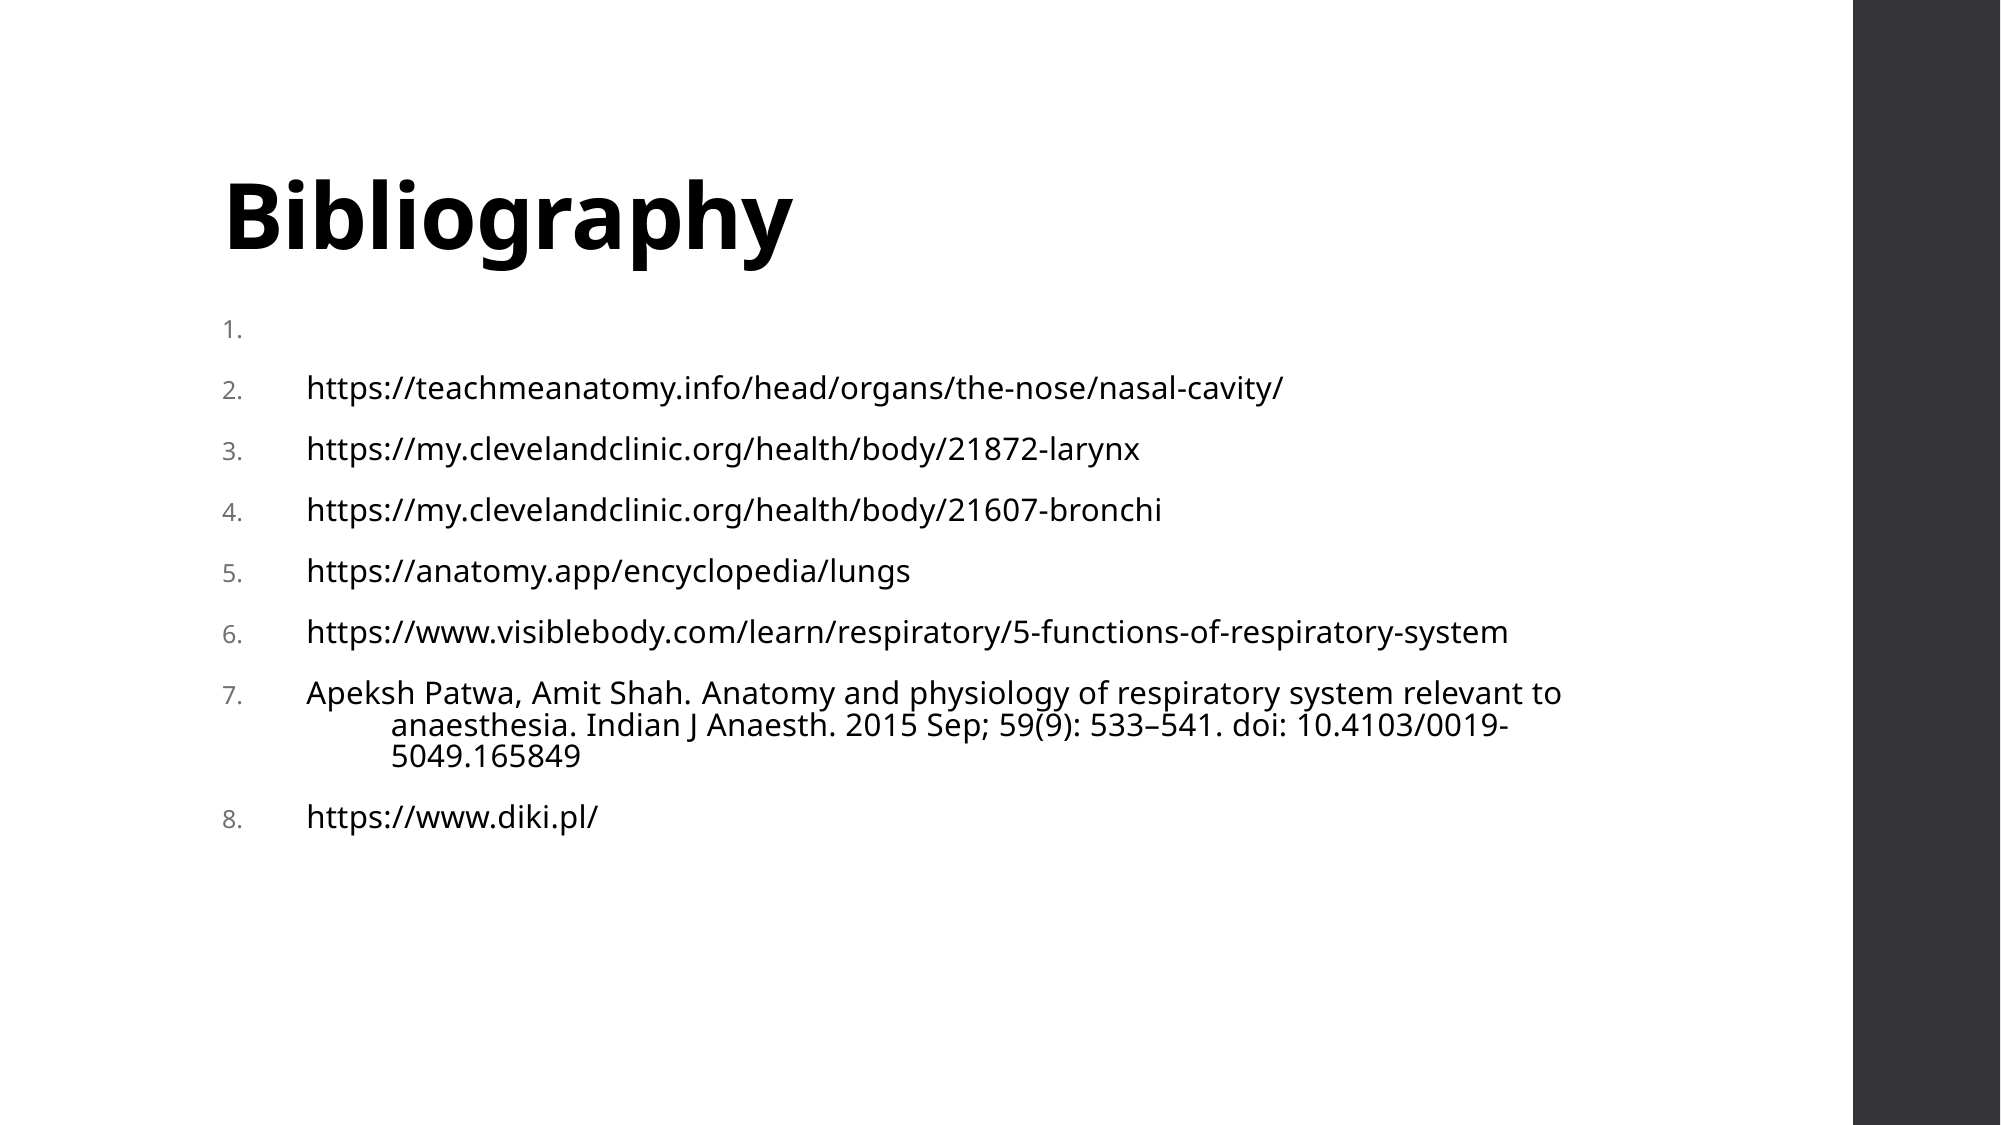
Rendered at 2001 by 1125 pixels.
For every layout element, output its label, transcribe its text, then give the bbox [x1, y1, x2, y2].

list https://teachmeanatomy.info/head/organs/the-nose/nasal-cavity/ https://my.clevelandclinic.org/health/body/21872-larynx https://my.clevelandclinic.org/health/body/21607-bronchi https://anatomy.app/encyclopedia/lungs https://www.visiblebody.com/learn/respiratory/5-functions-of-respiratory-system Apeksh Patwa, Amit Shah. Anatomy and physiology of respiratory system relevant to anaesthesia. Indian J Anaesth. 2015 Sep; 59(9): 533–541. doi: 10.4103/0019-5049.165849 https://www.diki.pl/ [206, 299, 1617, 1014]
title Bibliography [206, 60, 1797, 278]
